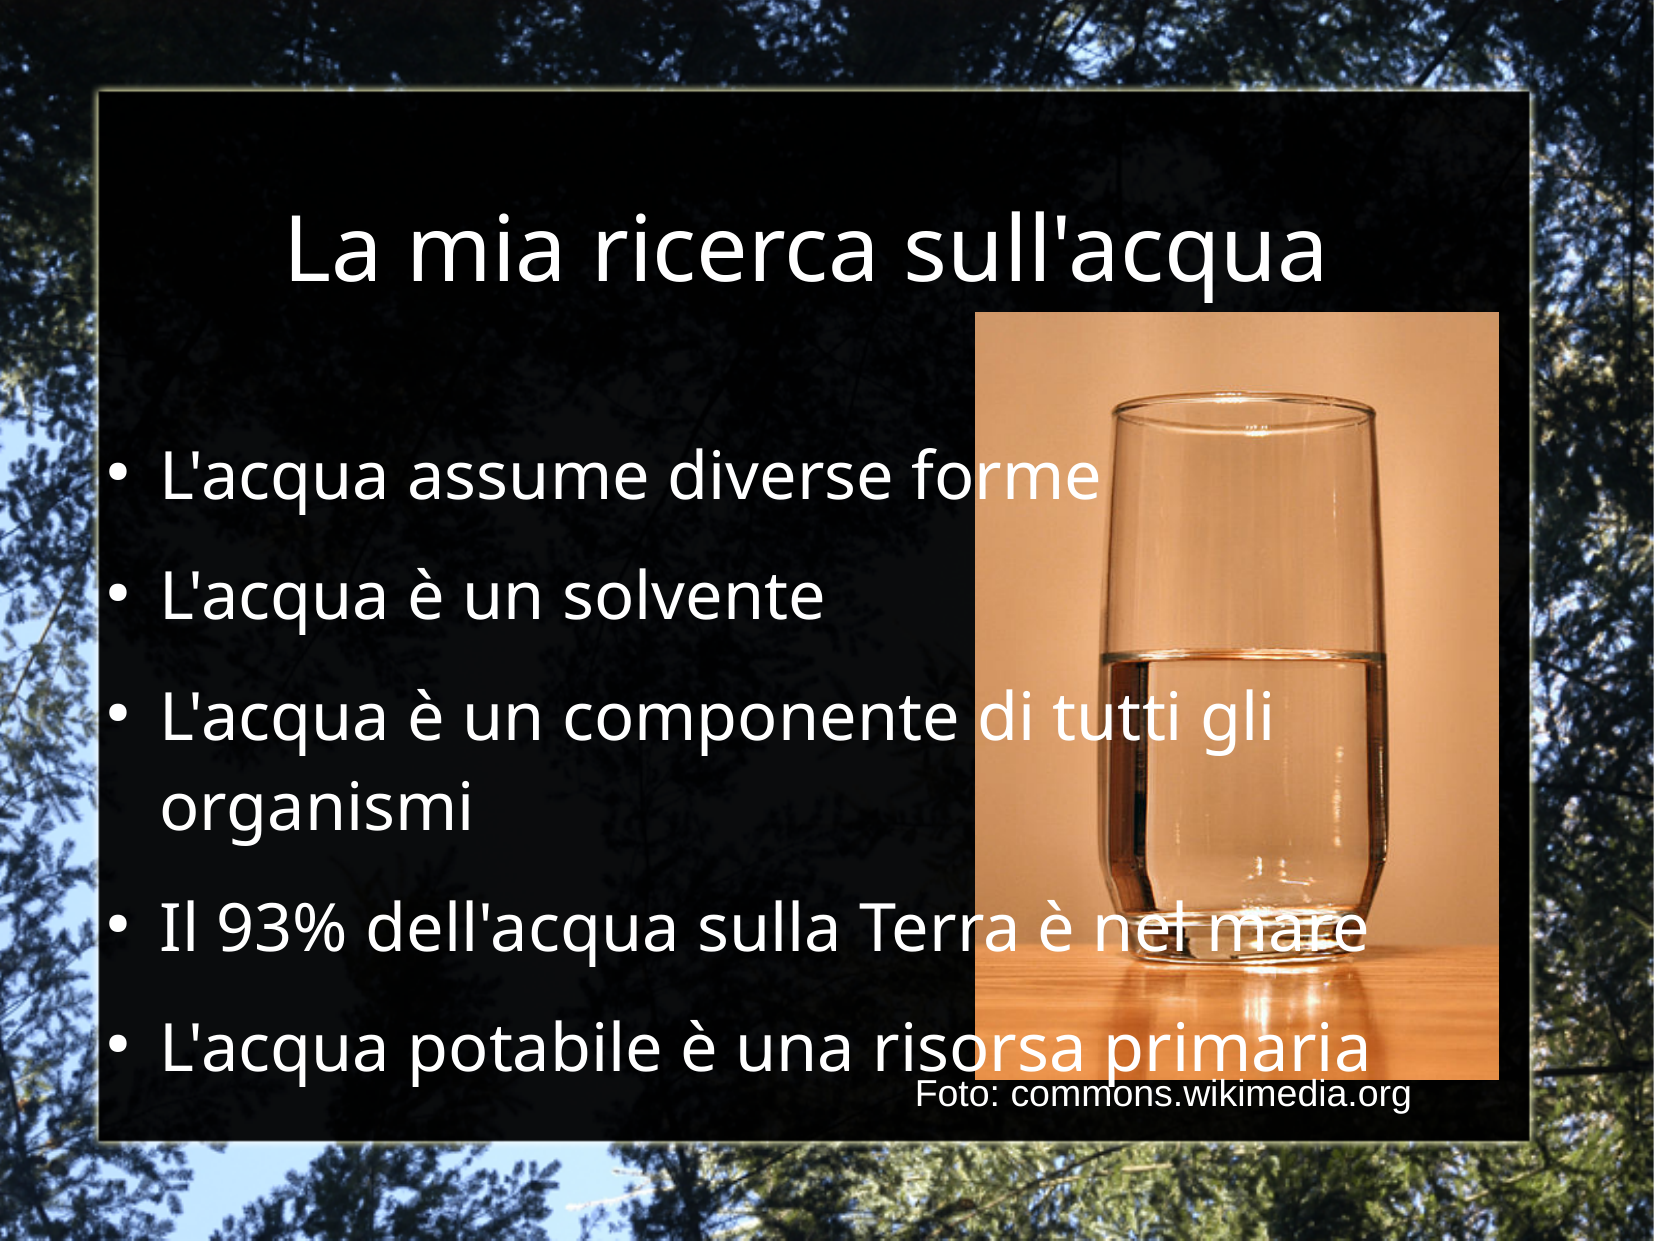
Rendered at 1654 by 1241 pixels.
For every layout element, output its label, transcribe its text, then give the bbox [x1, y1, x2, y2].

text_box Foto: commons.wikimedia.org [900, 1065, 1471, 1164]
picture [0, 0, 1654, 1241]
list L'acqua assume diverse forme L'acqua è un solvente L'acqua è un componente di tutti gli organismi Il 93% dell'acqua sulla Terra è nel mare L'acqua potabile è una risorsa primaria [88, 428, 1536, 1148]
title La mia ricerca sull'acqua [83, 162, 1531, 331]
